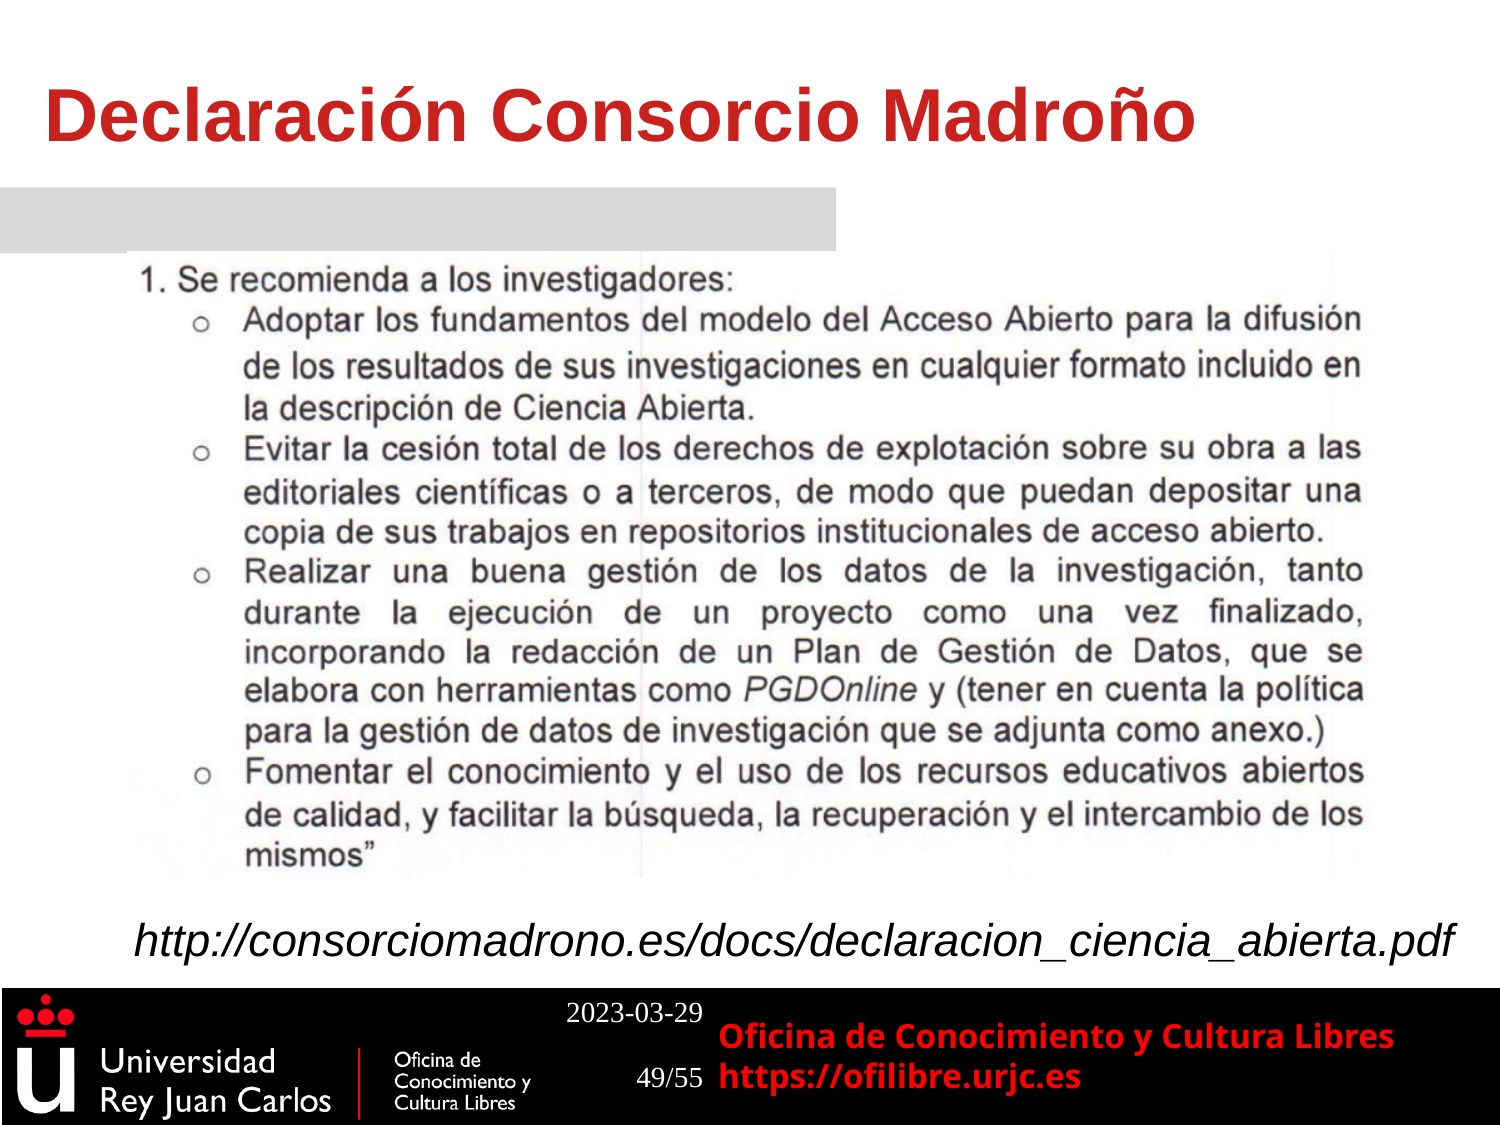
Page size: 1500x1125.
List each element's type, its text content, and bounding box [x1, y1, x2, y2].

title [75, 7, 1425, 196]
text_box Declaración Consorcio Madroño [30, 66, 1381, 249]
text_box [40, 249, 1366, 346]
picture [17, 1055, 531, 1120]
picture [127, 251, 1378, 878]
text_box http://consorciomadrono.es/docs/declaracion_ciencia_abierta.pdf [15, 690, 1471, 1055]
